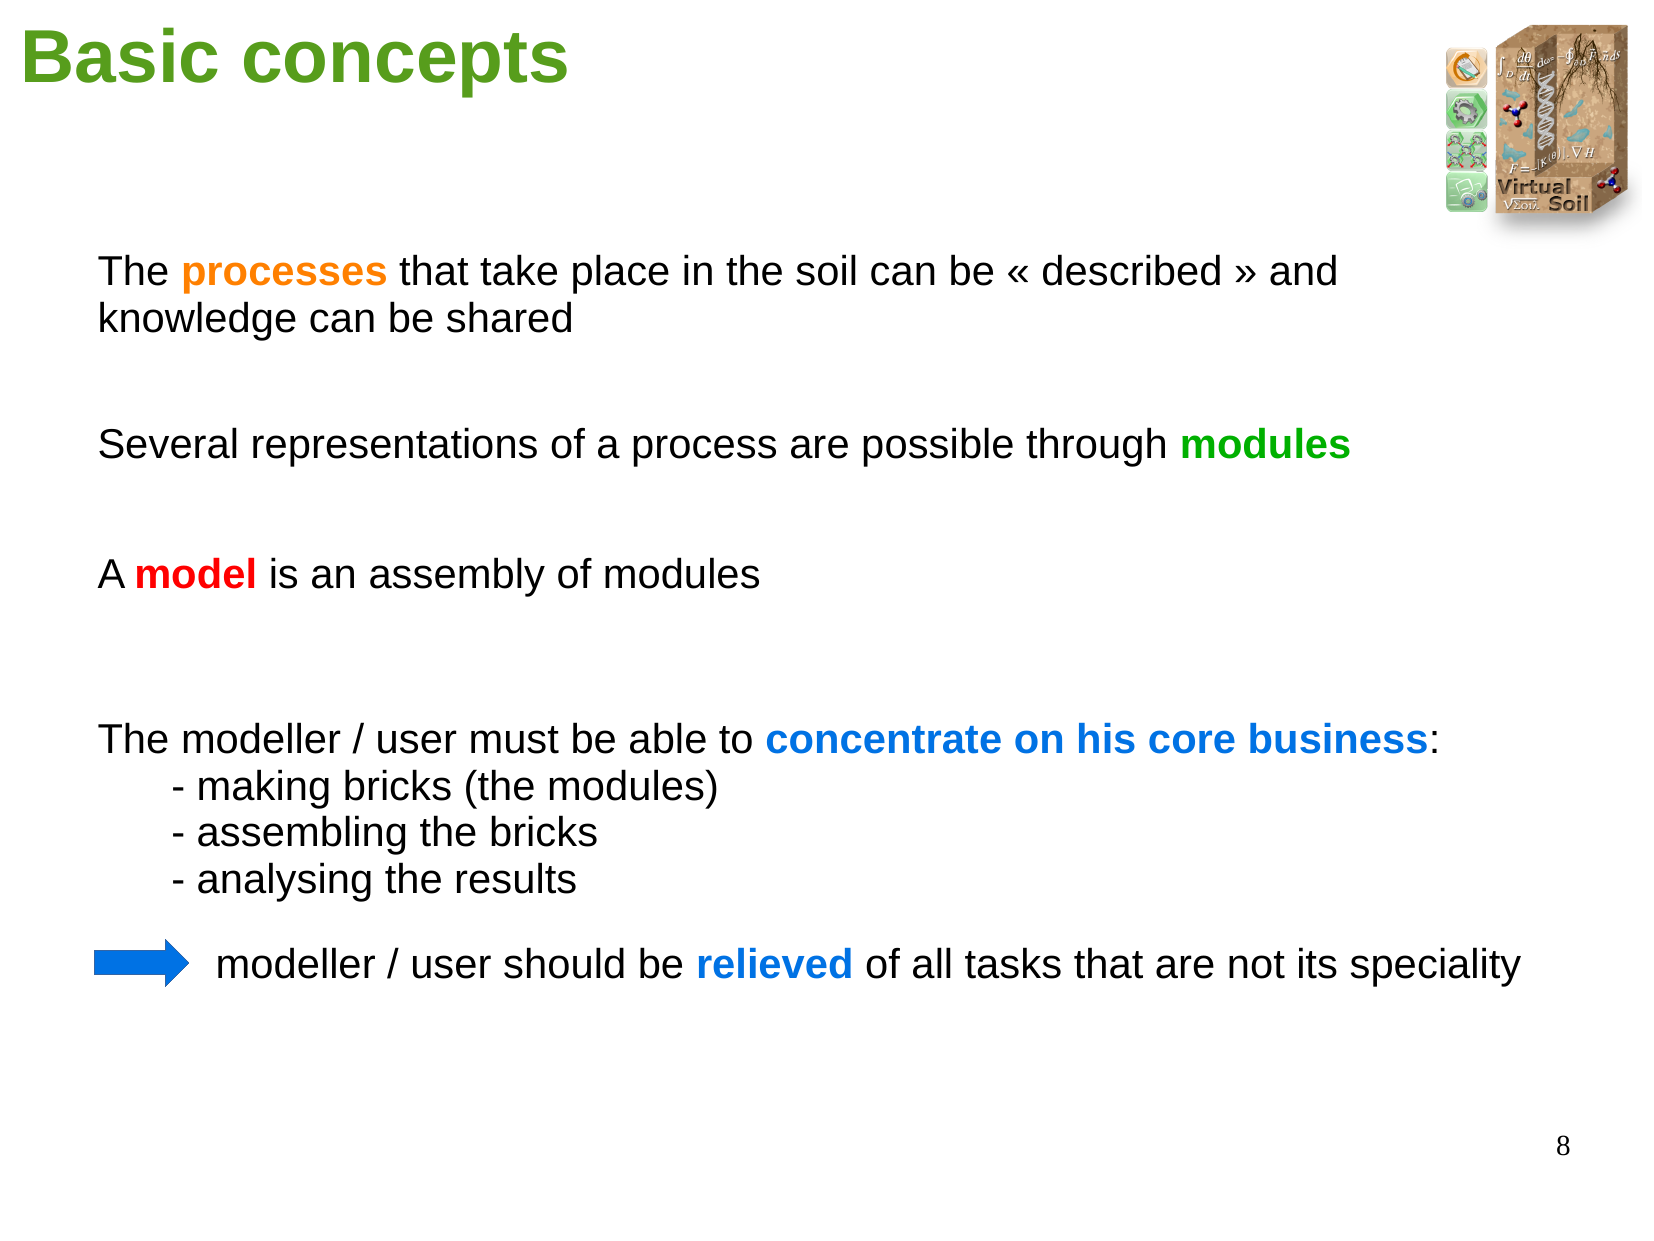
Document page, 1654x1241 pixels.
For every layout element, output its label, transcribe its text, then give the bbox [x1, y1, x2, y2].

text_box A model is an assembly of modules [82, 543, 1323, 615]
picture [1409, 0, 1642, 260]
text_box modeller / user should be relieved of all tasks that are not its speciality [200, 933, 1642, 1010]
text_box Several representations of a process are possible through modules [82, 413, 1536, 522]
text_box The modeller / user must be able to concentrate on his core business: - making bricks (the modules) - assembling the bricks - analysing the results [82, 708, 1524, 956]
text_box The processes that take place in the soil can be « described » and knowledge can be shared [82, 240, 1453, 349]
text_box [94, 939, 189, 987]
text_box Basic concepts [5, 7, 1276, 107]
